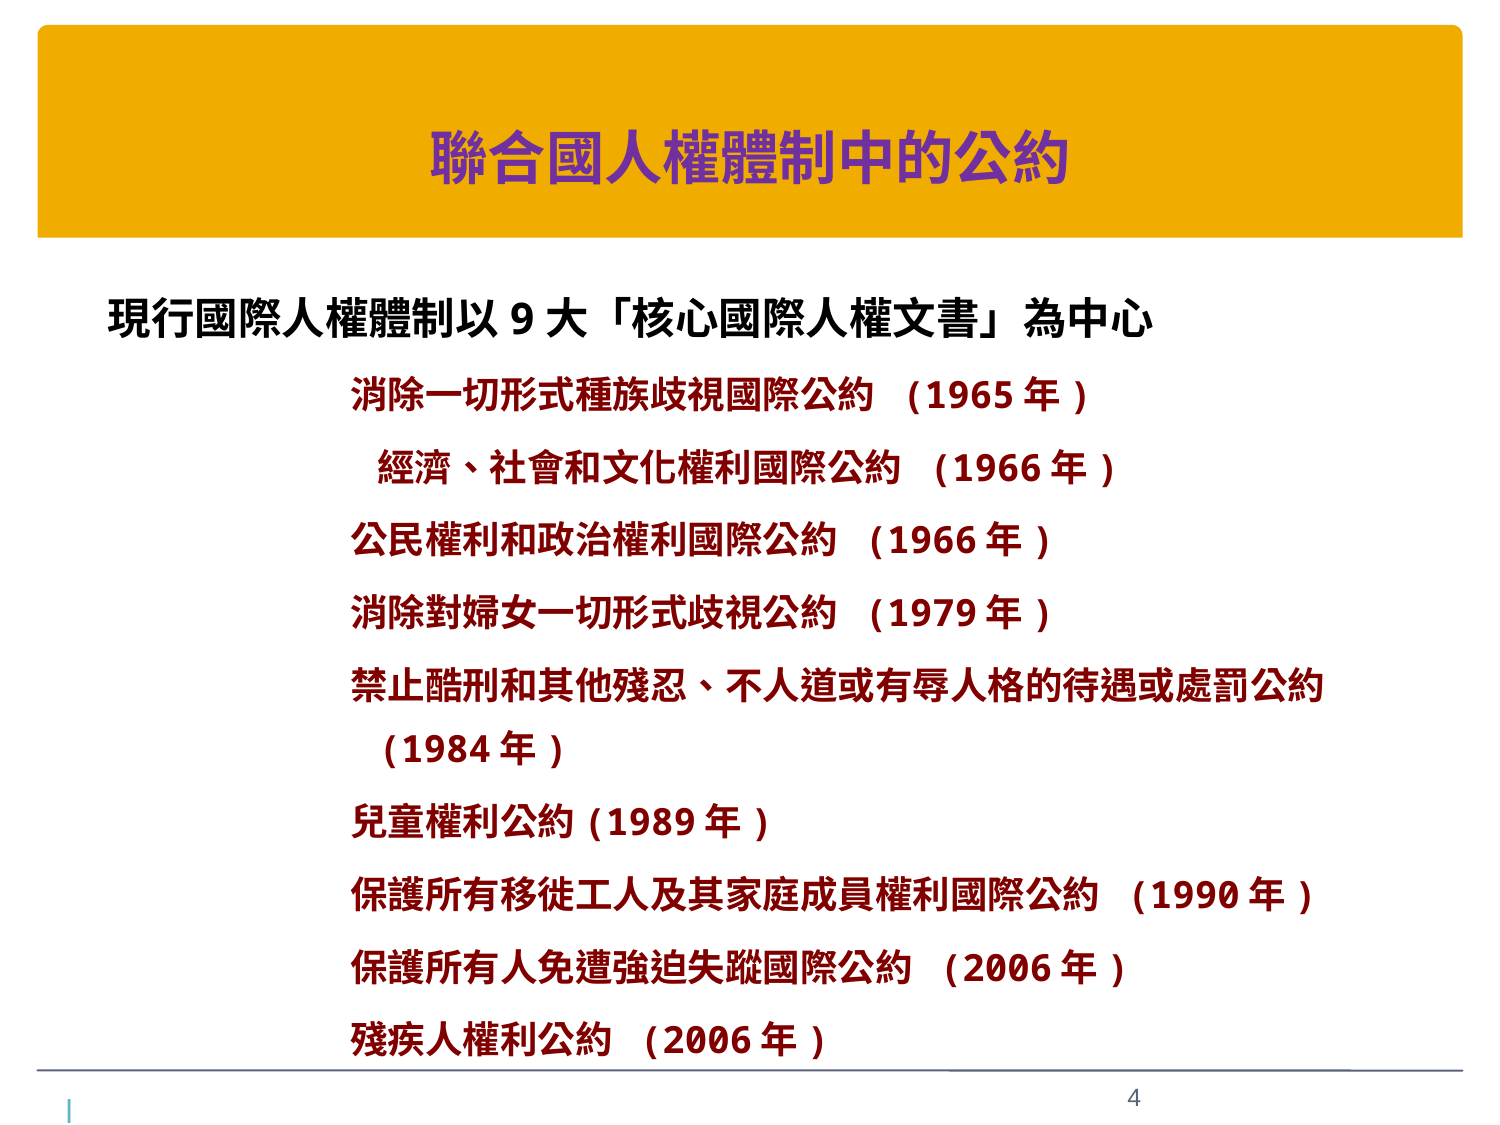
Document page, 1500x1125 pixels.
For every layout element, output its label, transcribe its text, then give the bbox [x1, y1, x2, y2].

list 現行國際人權體制以9大「核心國際人權文書」為中心 消除一切形式種族歧視國際公約 (1965年) 經濟、社會和文化權利國際公約 (1966年) 公民權利和政治權利國際公約 (1966年) 消除對婦女一切形式歧視公約 (1979年) 禁止酷刑和其他殘忍、不人道或有辱人格的待遇或處罰公約 (1984年) 兒童權利公約(1989年) 保護所有移徙工人及其家庭成員權利國際公約 (1990年) 保護所有人免遭強迫失蹤國際公約 (2006年) 殘疾人權利公約 (2006年) [50, 262, 1451, 1071]
text_box 4 [1112, 1069, 1463, 1123]
title 聯合國人權體制中的公約 [50, 45, 1451, 233]
